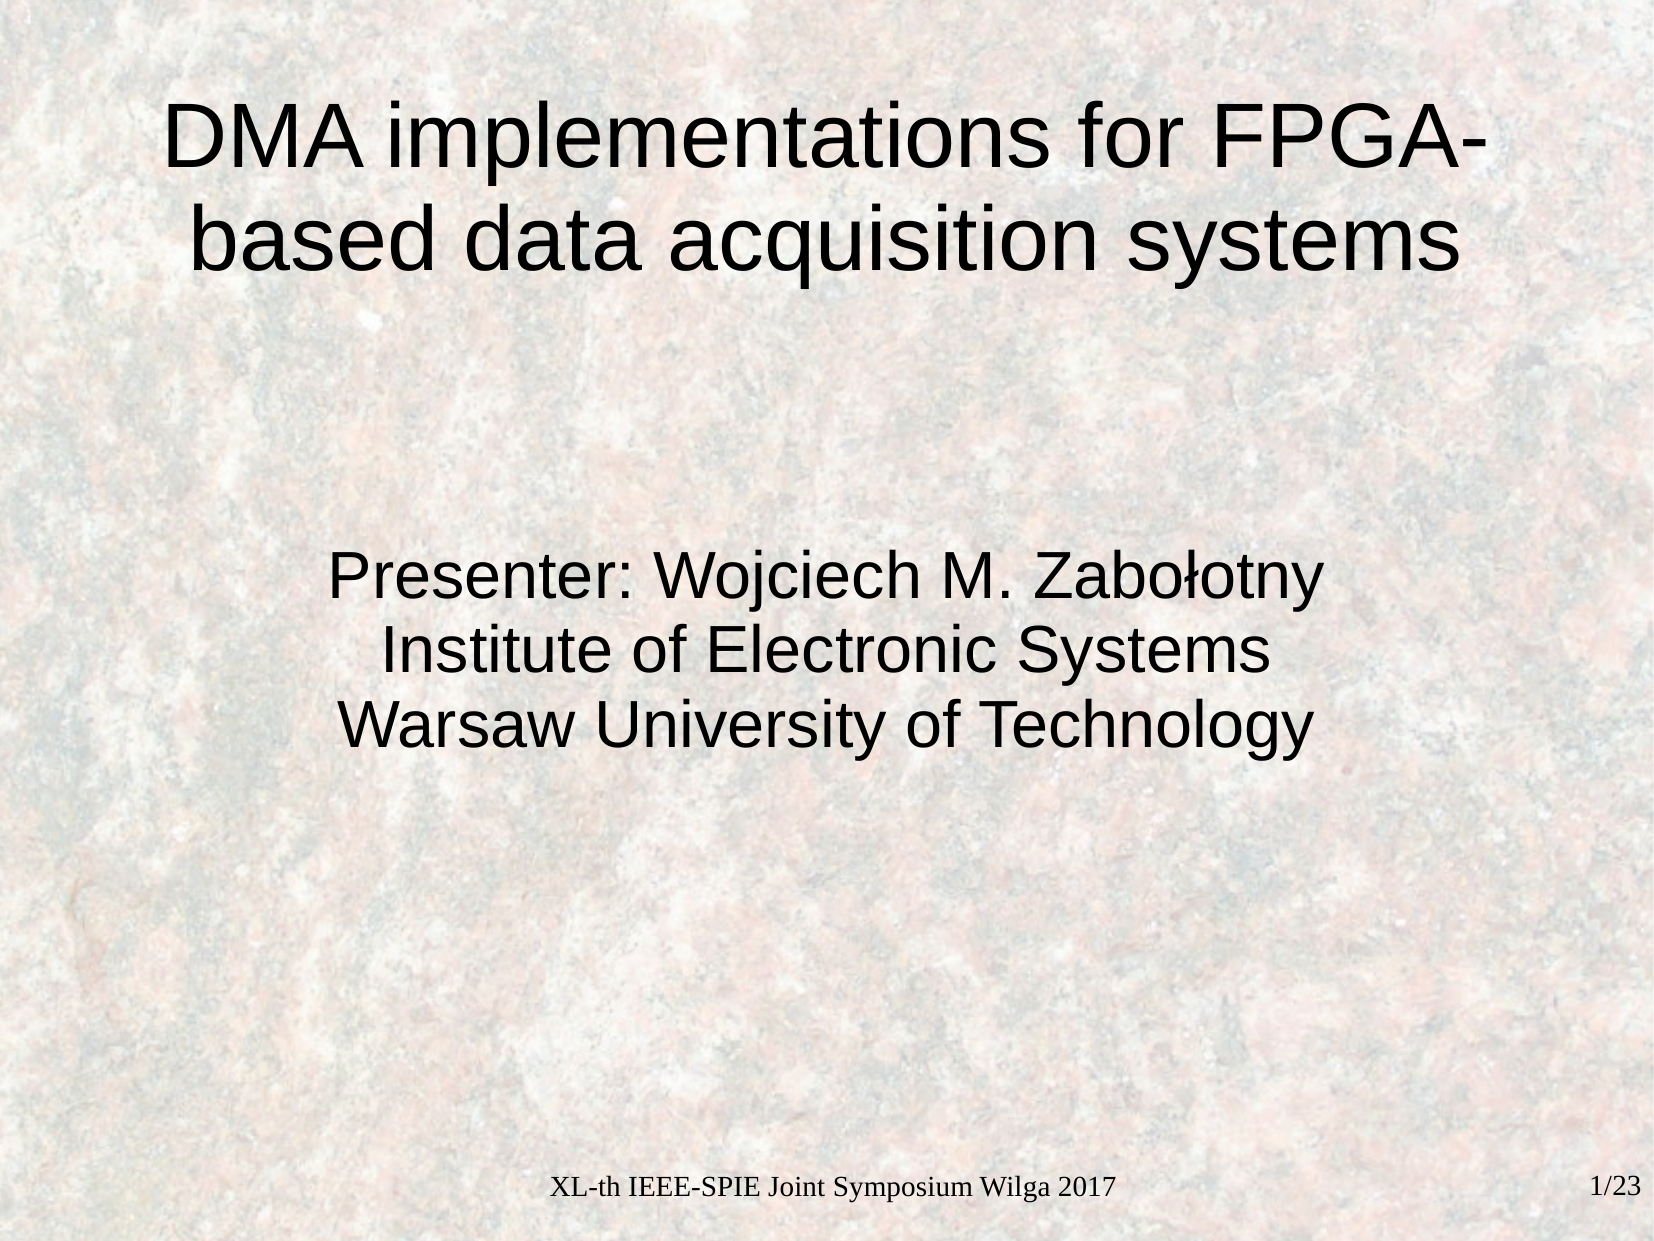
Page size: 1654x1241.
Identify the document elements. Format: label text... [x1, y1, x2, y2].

subtitle Presenter: Wojciech M. Zabołotny Institute of Electronic Systems Warsaw University of Technology [82, 290, 1571, 1010]
title DMA implementations for FPGA-based data acquisition systems [82, 84, 1571, 290]
picture [0, 0, 1654, 1241]
